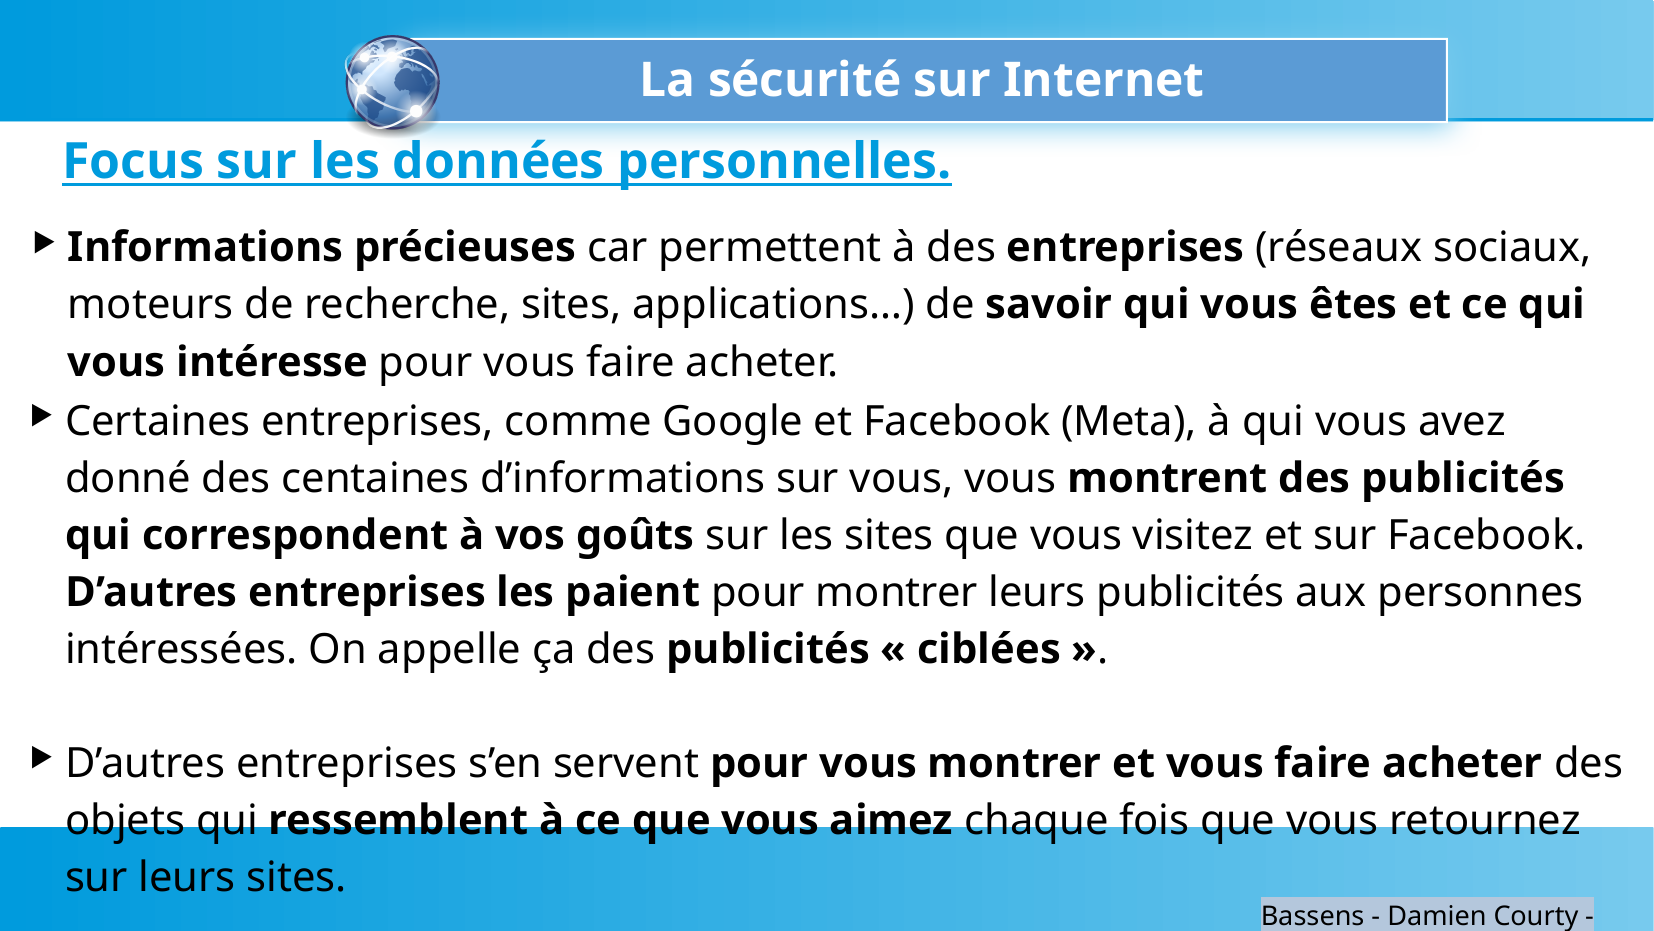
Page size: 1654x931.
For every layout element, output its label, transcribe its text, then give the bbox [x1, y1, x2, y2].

picture [341, 35, 443, 140]
text_box Focus sur les données personnelles. [47, 118, 1577, 209]
text_box Certaines entreprises, comme Google et Facebook (Meta), à qui vous avez donné des centaines d’informations sur vous, vous montrent des publicités qui correspondent à vos goûts sur les sites que vous visitez et sur Facebook. D’autres entreprises les paient pour montrer leurs publicités aux personnes intéressées. On appelle ça des publicités « ciblées ». D’autres entreprises s’en servent pour vous montrer et vous faire acheter des objets qui ressemblent à ce que vous aimez chaque fois que vous retournez sur leurs sites. [14, 383, 1639, 840]
text_box La sécurité sur Internet [443, 38, 1447, 118]
text_box Bassens - Damien Courty - 2024 [1246, 889, 1654, 931]
text_box Informations précieuses car permettent à des entreprises (réseaux sociaux, moteurs de recherche, sites, applications…) de savoir qui vous êtes et ce qui vous intéresse pour vous faire acheter. [17, 209, 1642, 372]
